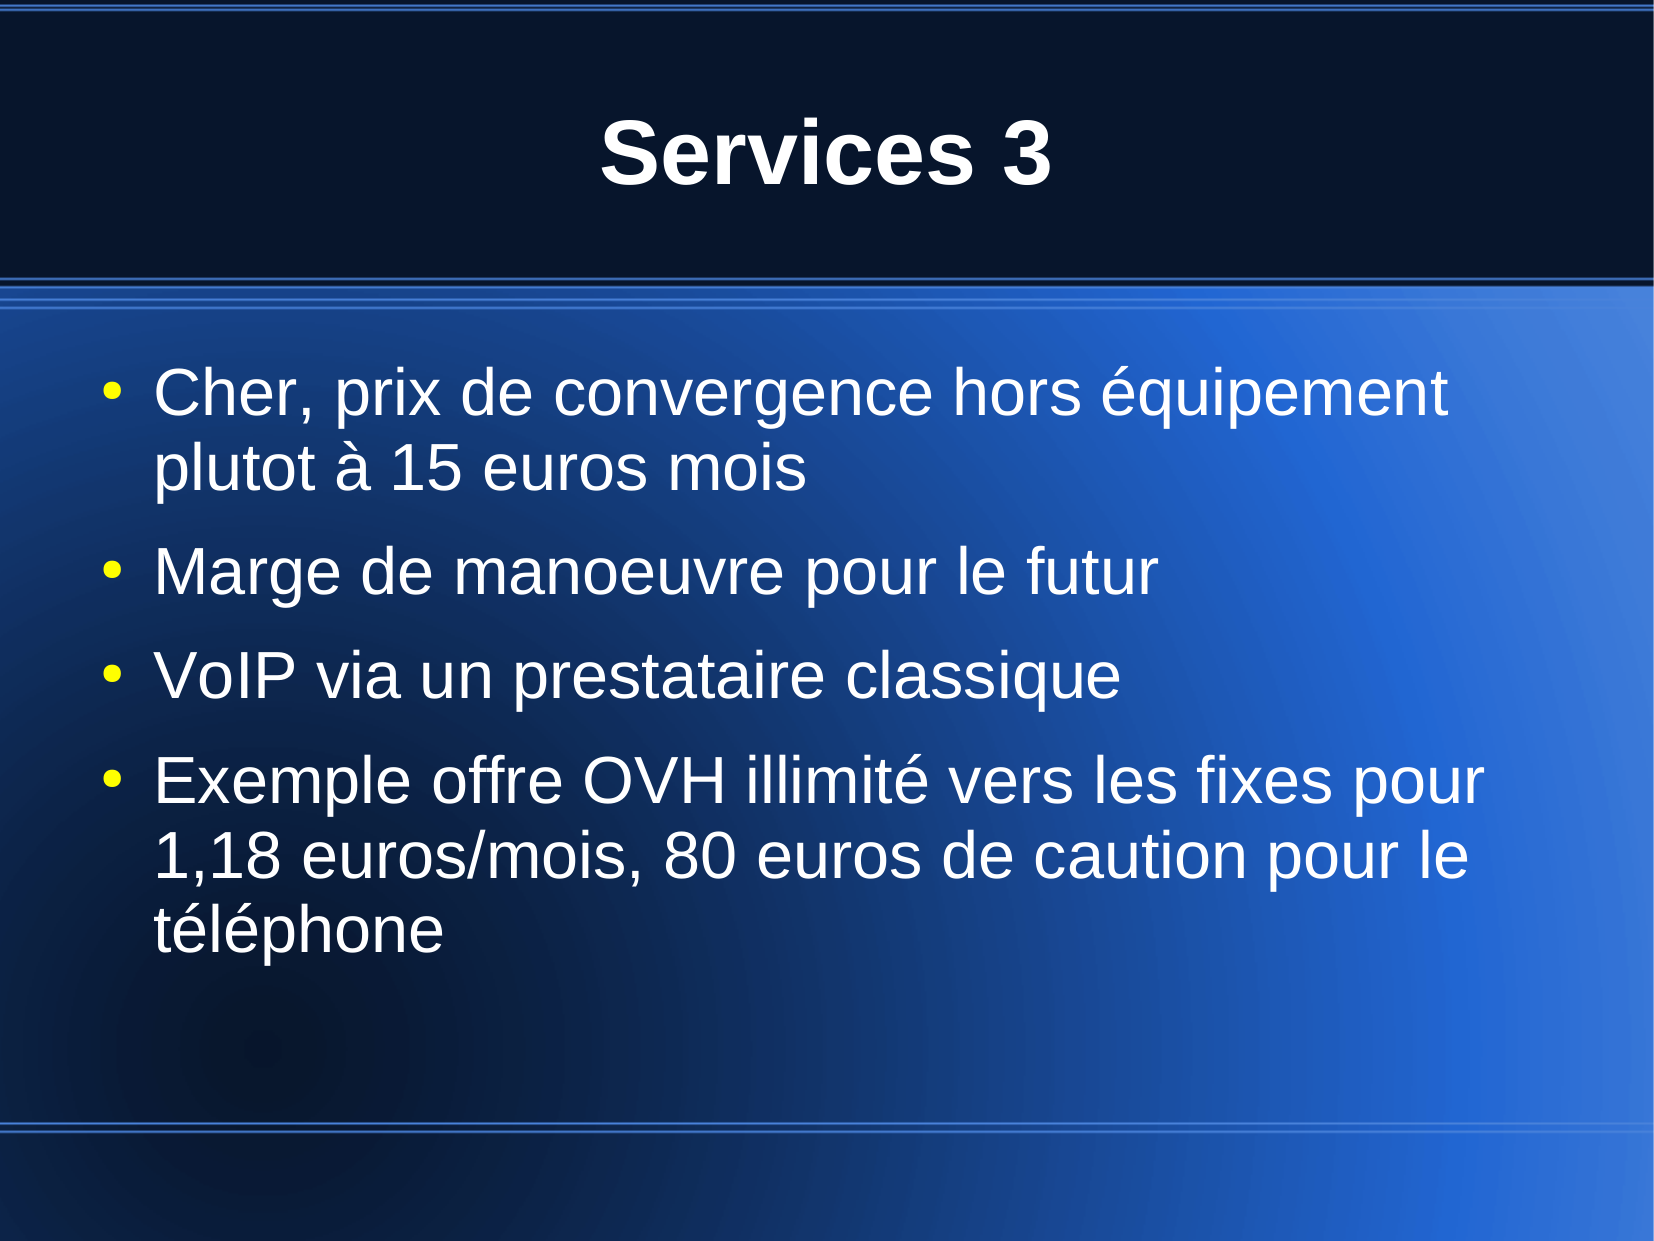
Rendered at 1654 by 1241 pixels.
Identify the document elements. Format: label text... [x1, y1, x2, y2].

list Cher, prix de convergence hors équipement plutot à 15 euros mois Marge de manoeuvre pour le futur VoIP via un prestataire classique Exemple offre OVH illimité vers les fixes pour 1,18 euros/mois, 80 euros de caution pour le téléphone [82, 355, 1571, 1159]
title Services 3 [82, 56, 1571, 250]
picture [0, 0, 1654, 1241]
